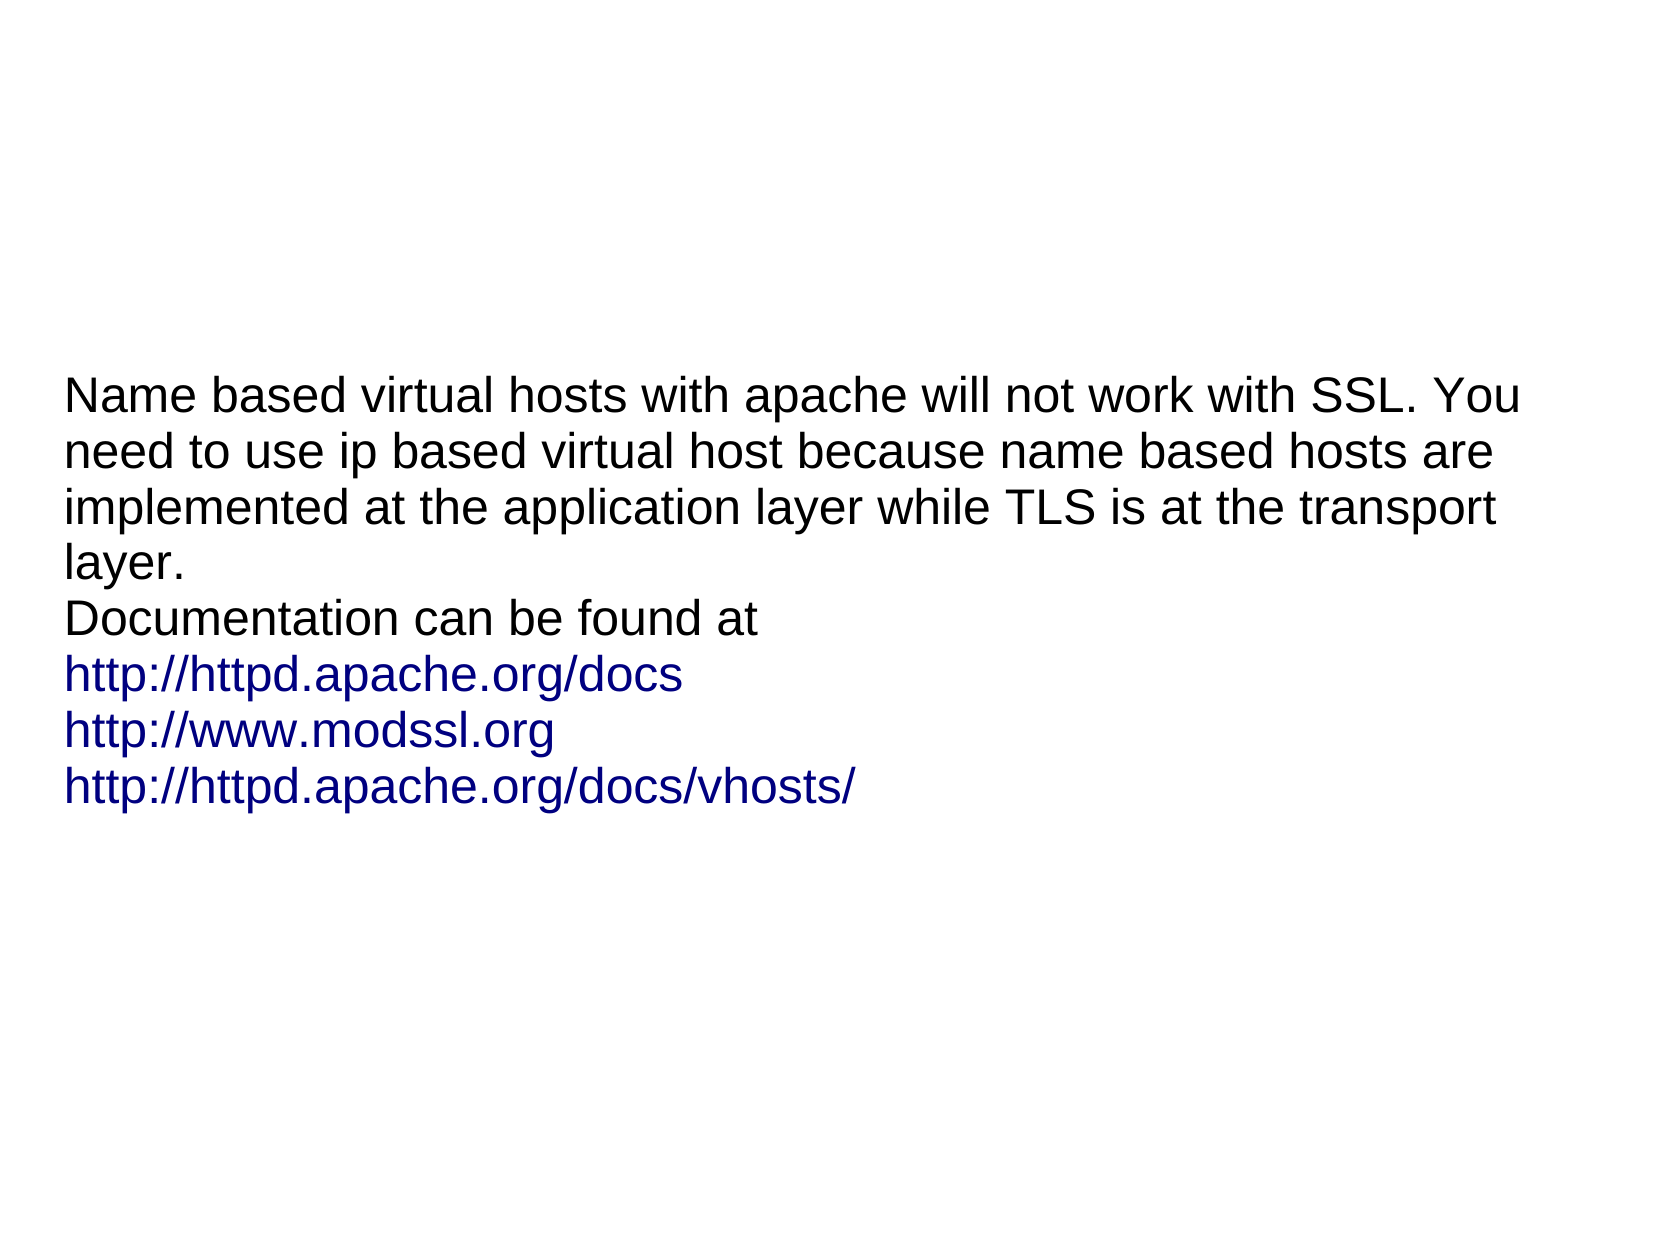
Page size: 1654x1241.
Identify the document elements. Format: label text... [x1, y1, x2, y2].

text_box Name based virtual hosts with apache will not work with SSL. You need to use ip based virtual host because name based hosts are implemented at the application layer while TLS is at the transport layer. Documentation can be found at http://httpd.apache.org/docs http://www.modssl.org http://httpd.apache.org/docs/vhosts/ [49, 360, 1614, 1020]
